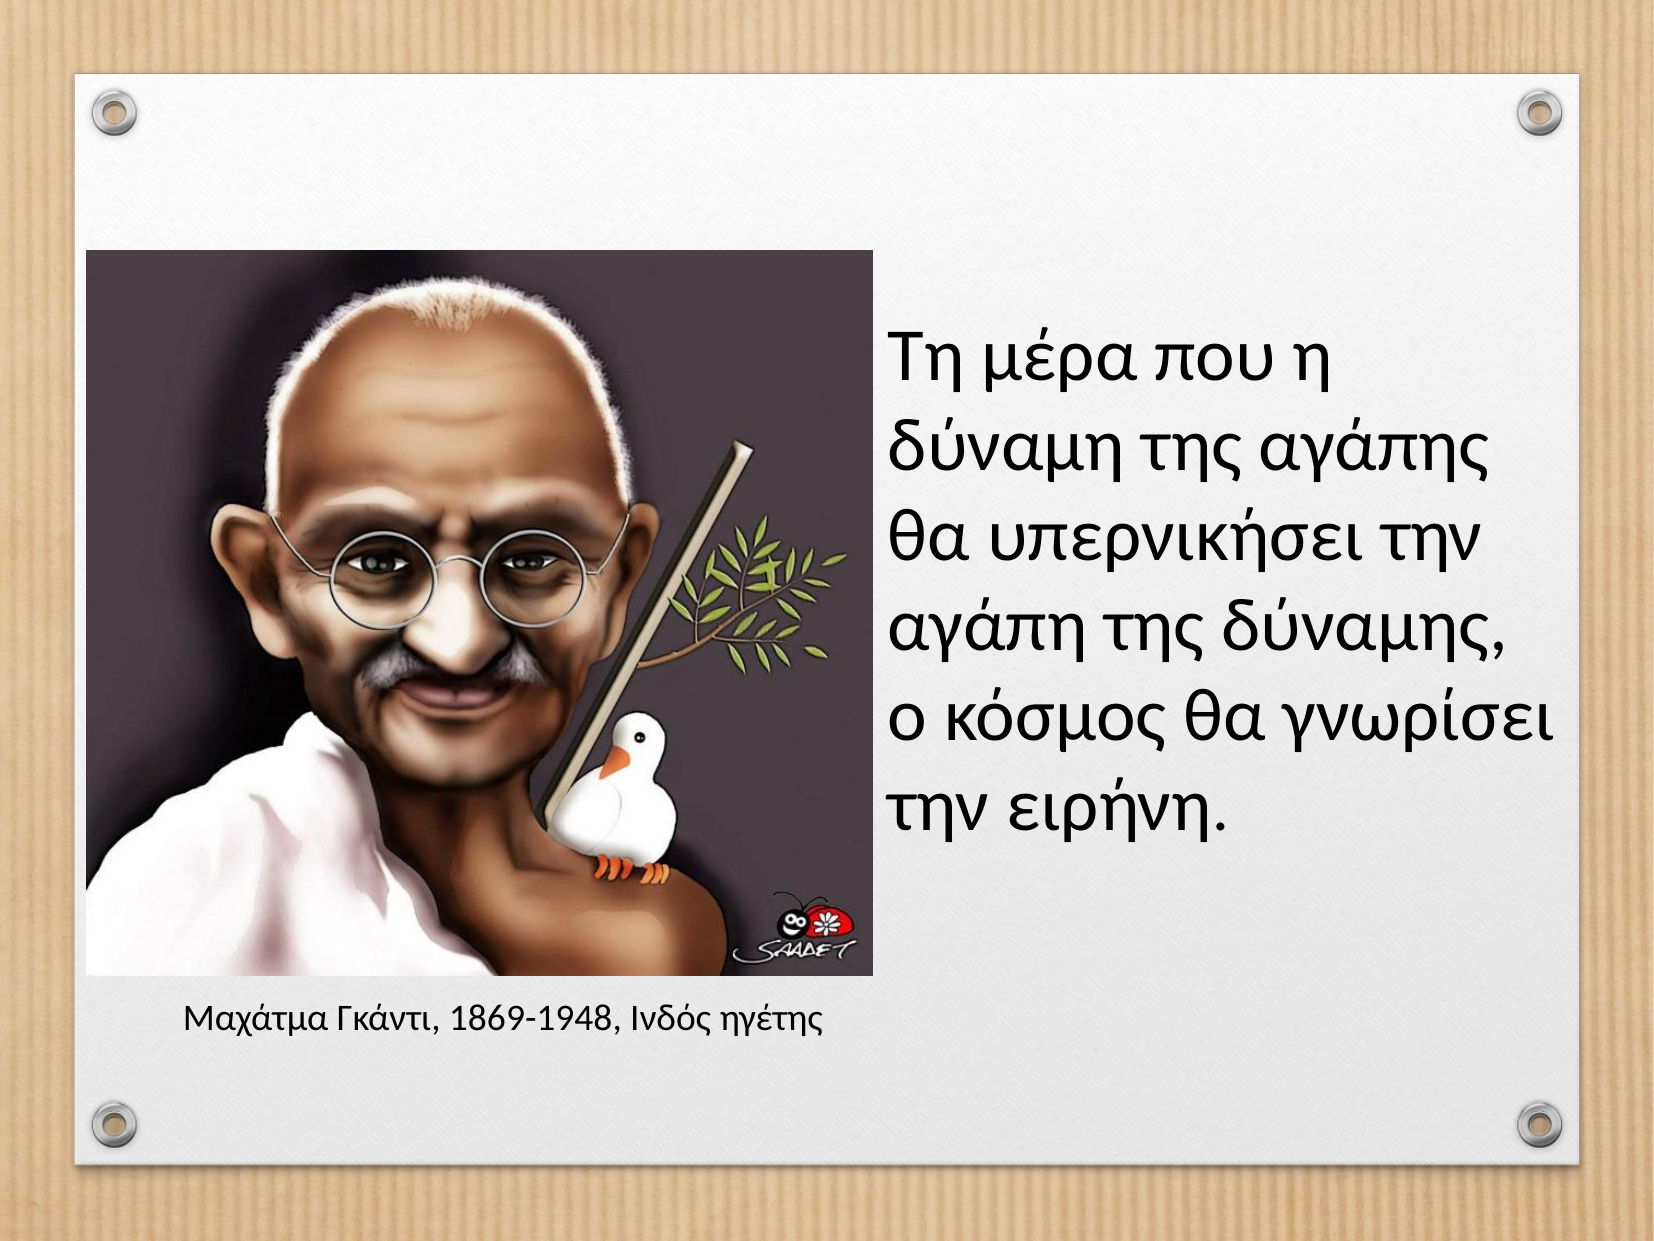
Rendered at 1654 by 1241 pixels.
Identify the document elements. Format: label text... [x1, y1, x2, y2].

text_box Τη μέρα που η δύναμη της αγάπης θα υπερνικήσει την αγάπη της δύναμης, ο κόσμος θα γνωρίσει την ειρήνη. [873, 297, 1574, 853]
picture [86, 250, 873, 976]
text_box Μαχάτμα Γκάντι, 1869-1948, Ινδός ηγέτης [168, 986, 839, 1046]
